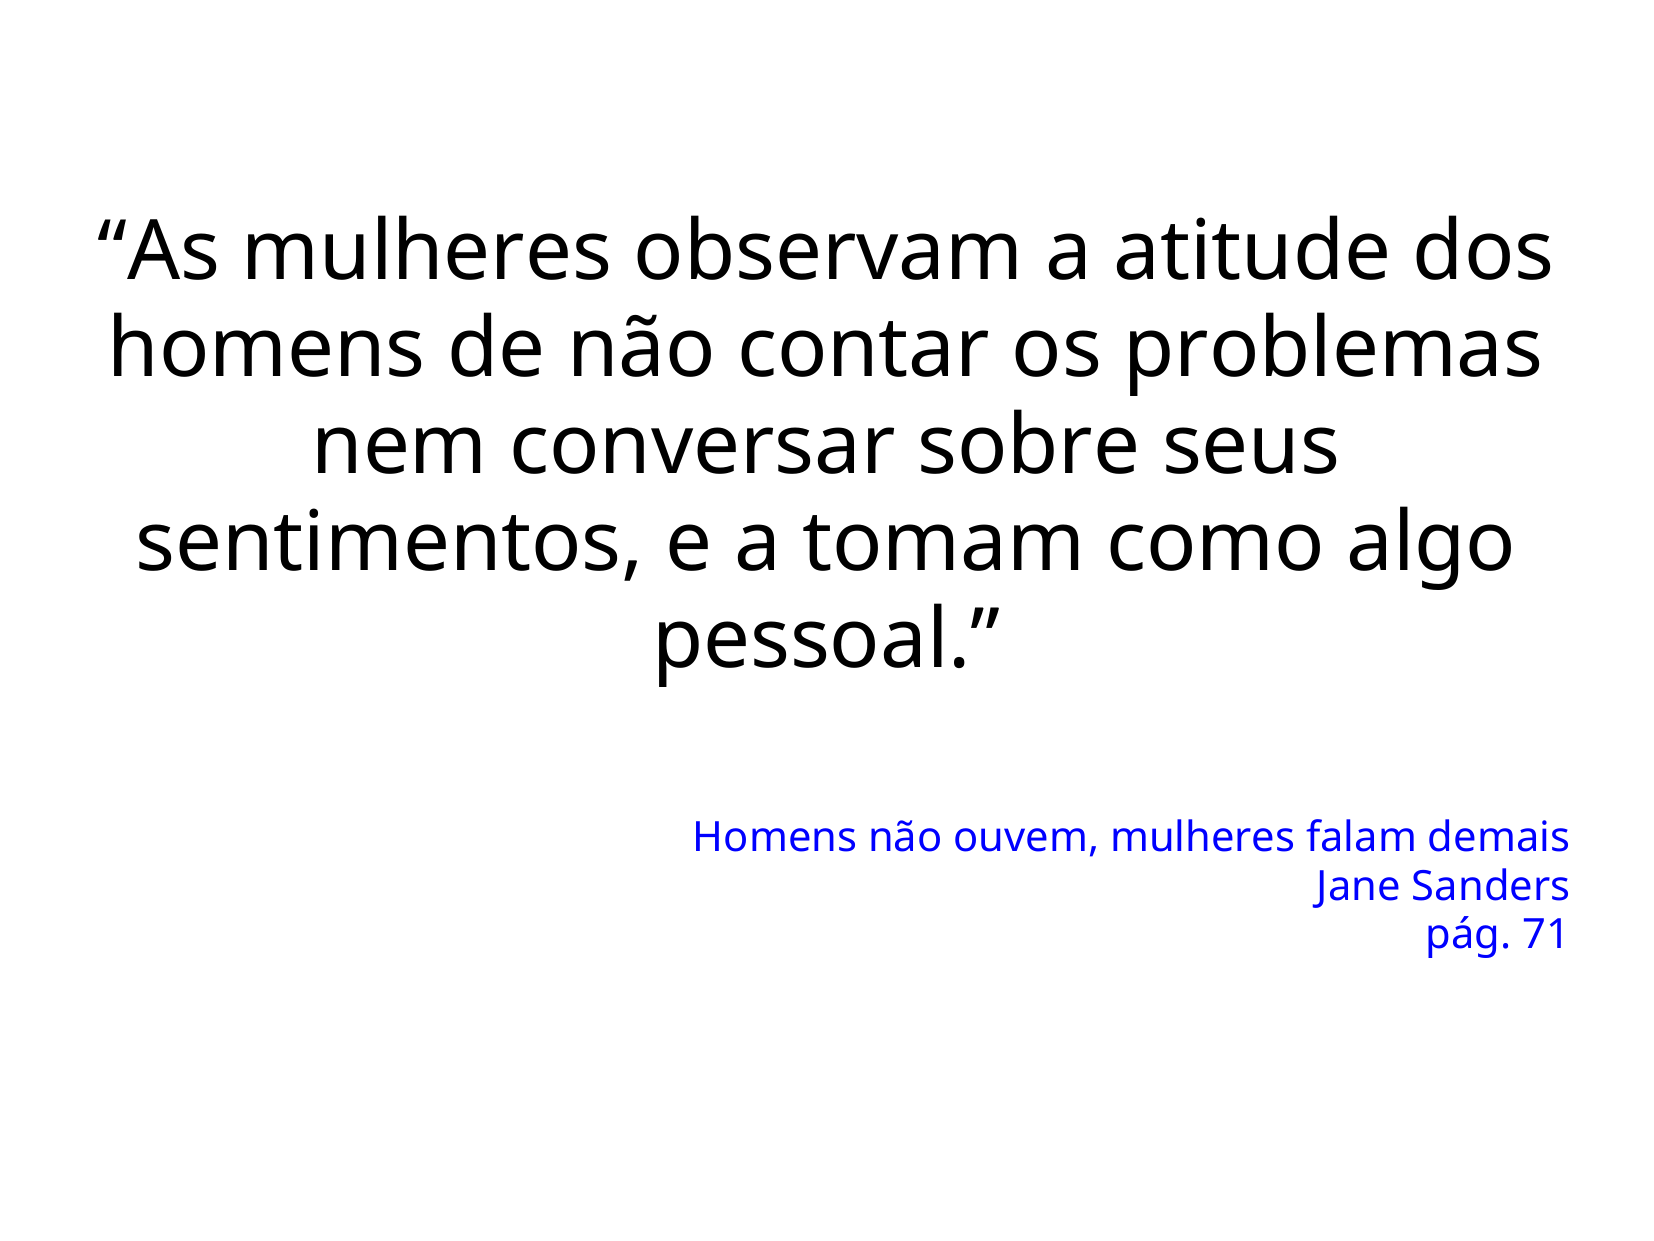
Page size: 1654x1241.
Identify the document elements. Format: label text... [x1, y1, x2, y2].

text_box “As mulheres observam a atitude dos homens de não contar os problemas nem conversar sobre seus sentimentos, e a tomam como algo pessoal.” Homens não ouvem, mulheres falam demais Jane Sanders pág. 71 [82, 56, 1571, 1102]
